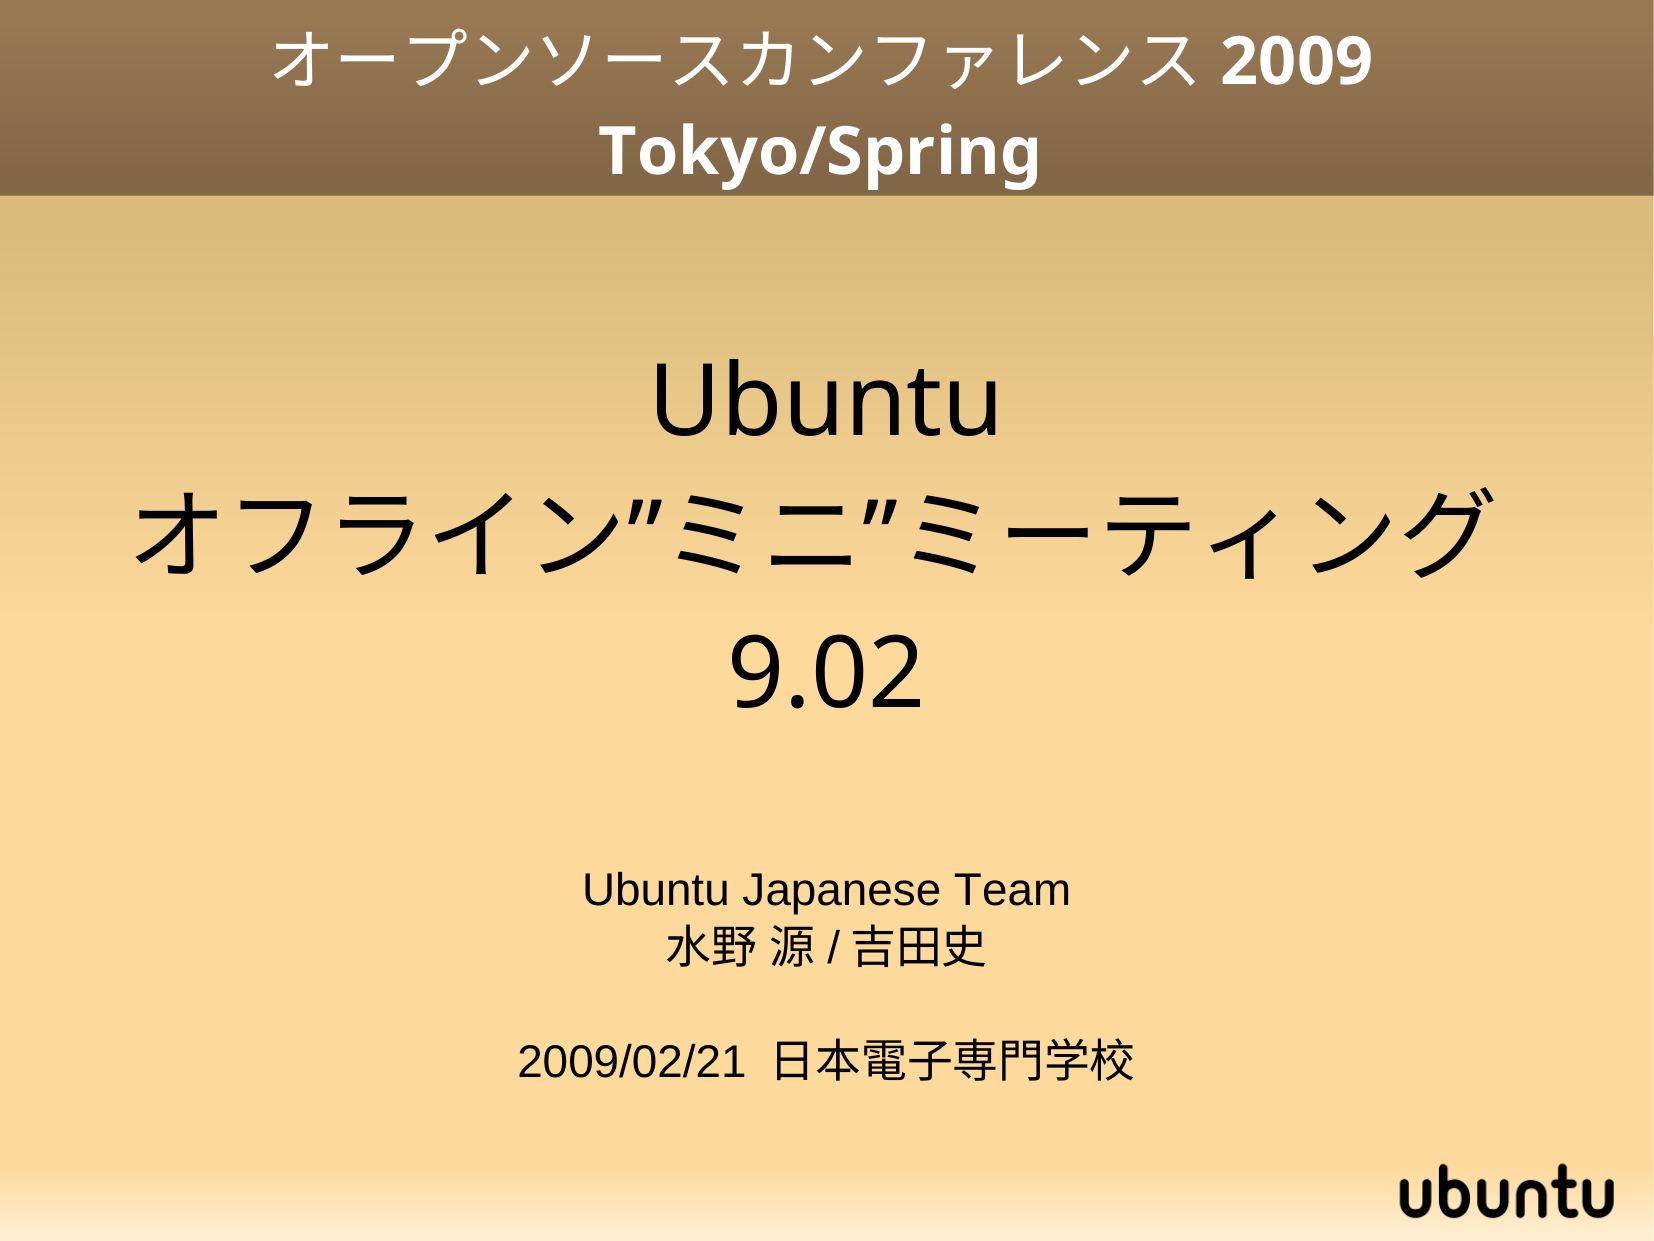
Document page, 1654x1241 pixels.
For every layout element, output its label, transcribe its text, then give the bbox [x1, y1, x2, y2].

title オープンソースカンファレンス2009 Tokyo/Spring [76, 0, 1565, 208]
subtitle Ubuntu オフライン”ミニ”ミーティング9.02 [82, 297, 1571, 768]
picture [0, 0, 1654, 1241]
text_box Ubuntu Japanese Team 水野 源/吉田史 2009/02/21 日本電子専門学校 [502, 856, 1151, 1071]
